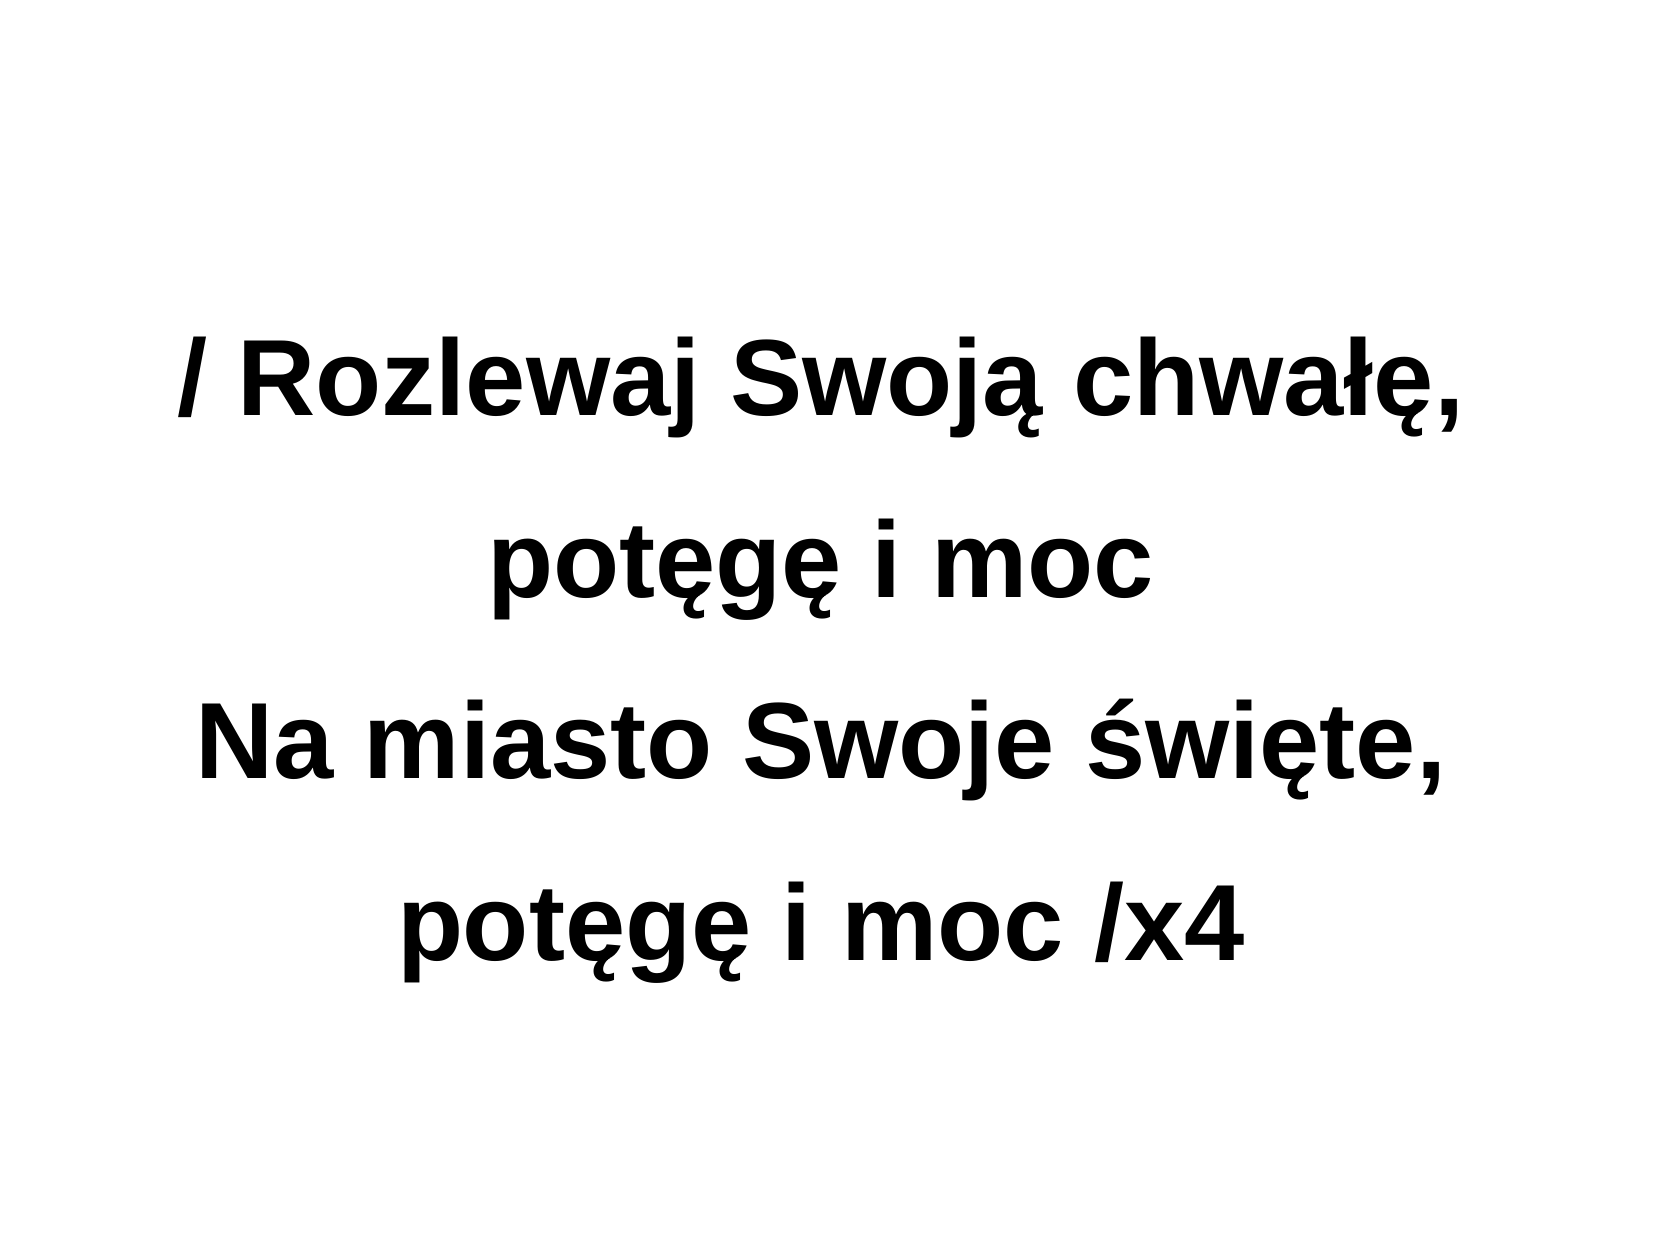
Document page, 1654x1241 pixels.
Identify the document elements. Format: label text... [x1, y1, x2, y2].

subtitle / Rozlewaj Swoją chwałę, potęgę i moc Na miasto Swoje święte, potęgę i moc /x4 [0, 0, 1642, 1241]
